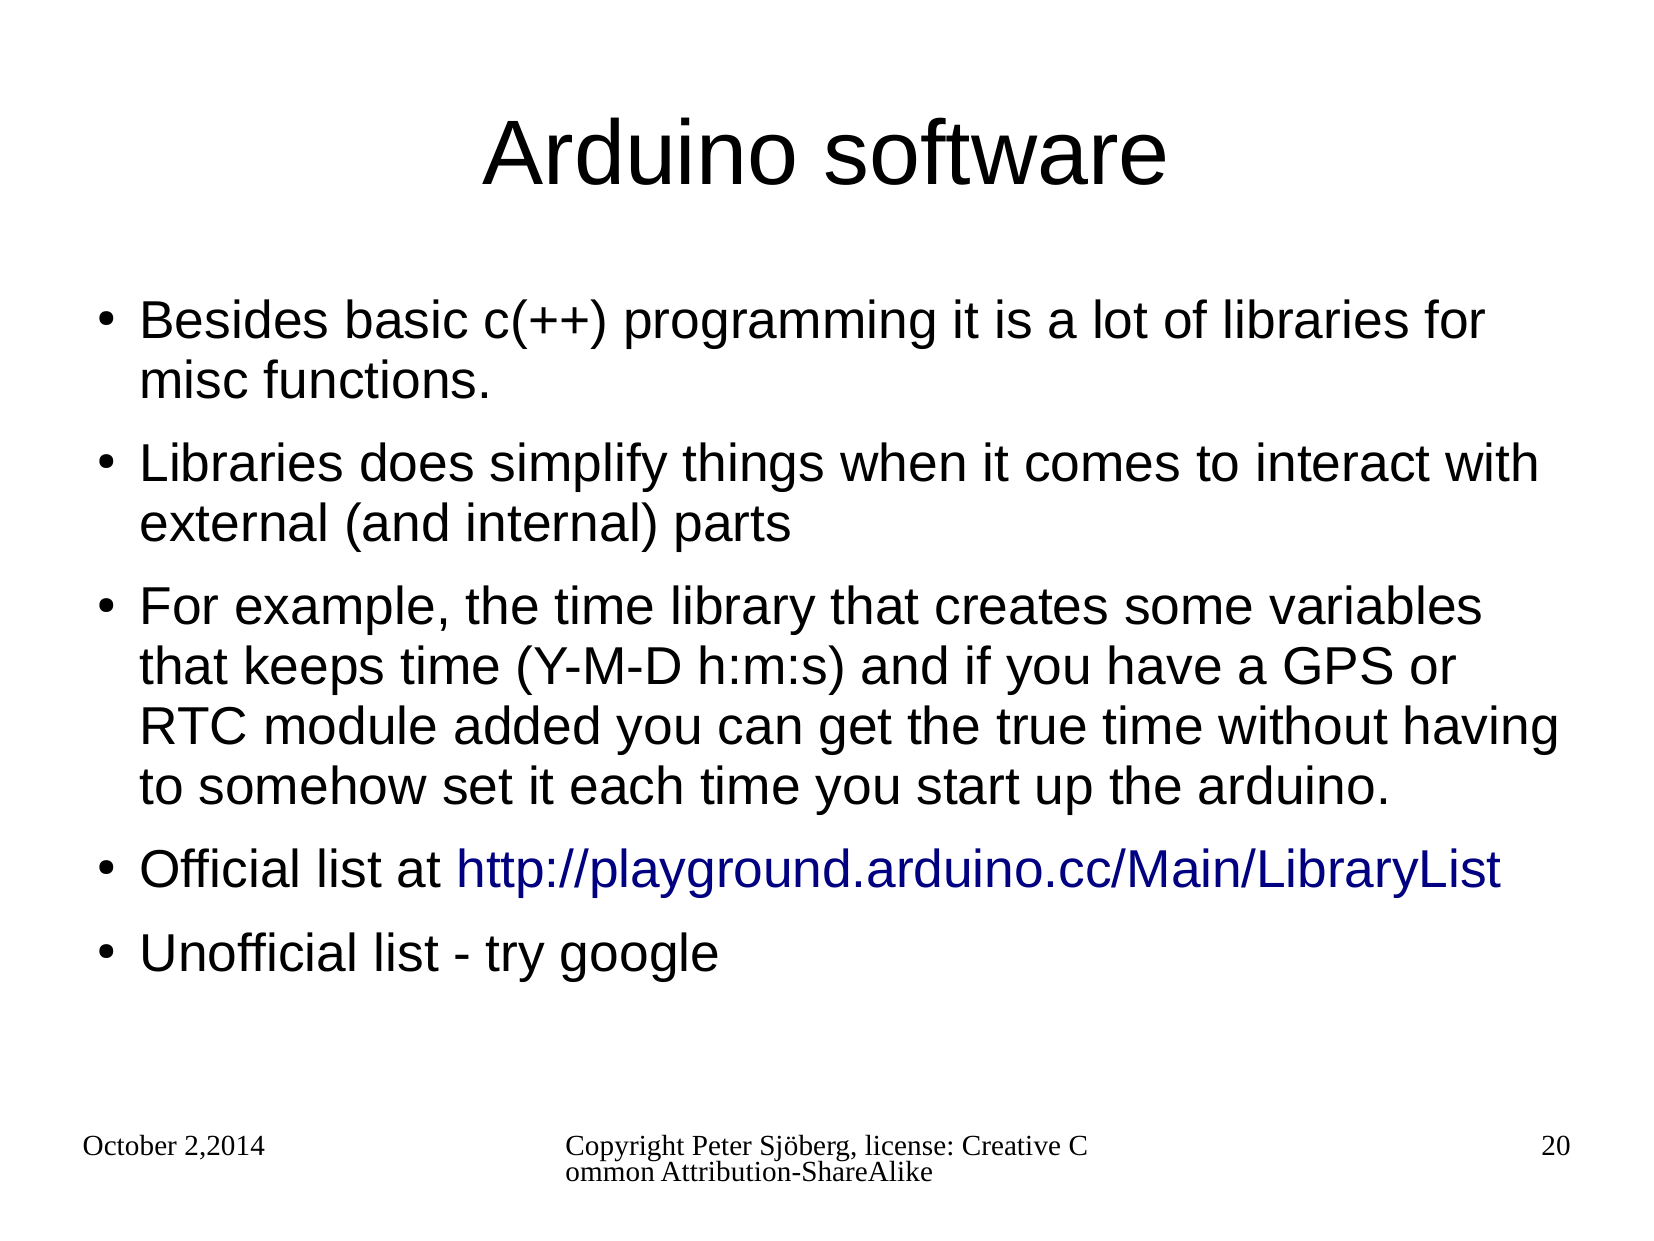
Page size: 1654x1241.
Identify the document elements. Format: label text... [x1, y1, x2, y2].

title Arduino software [82, 49, 1571, 257]
list Besides basic c(++) programming it is a lot of libraries for misc functions. Libraries does simplify things when it comes to interact with external (and internal) parts For example, the time library that creates some variables that keeps time (Y-M-D h:m:s) and if you have a GPS or RTC module added you can get the true time without having to somehow set it each time you start up the arduino. Official list at http://playground.arduino.cc/Main/LibraryList Unofficial list - try google [82, 290, 1571, 1010]
